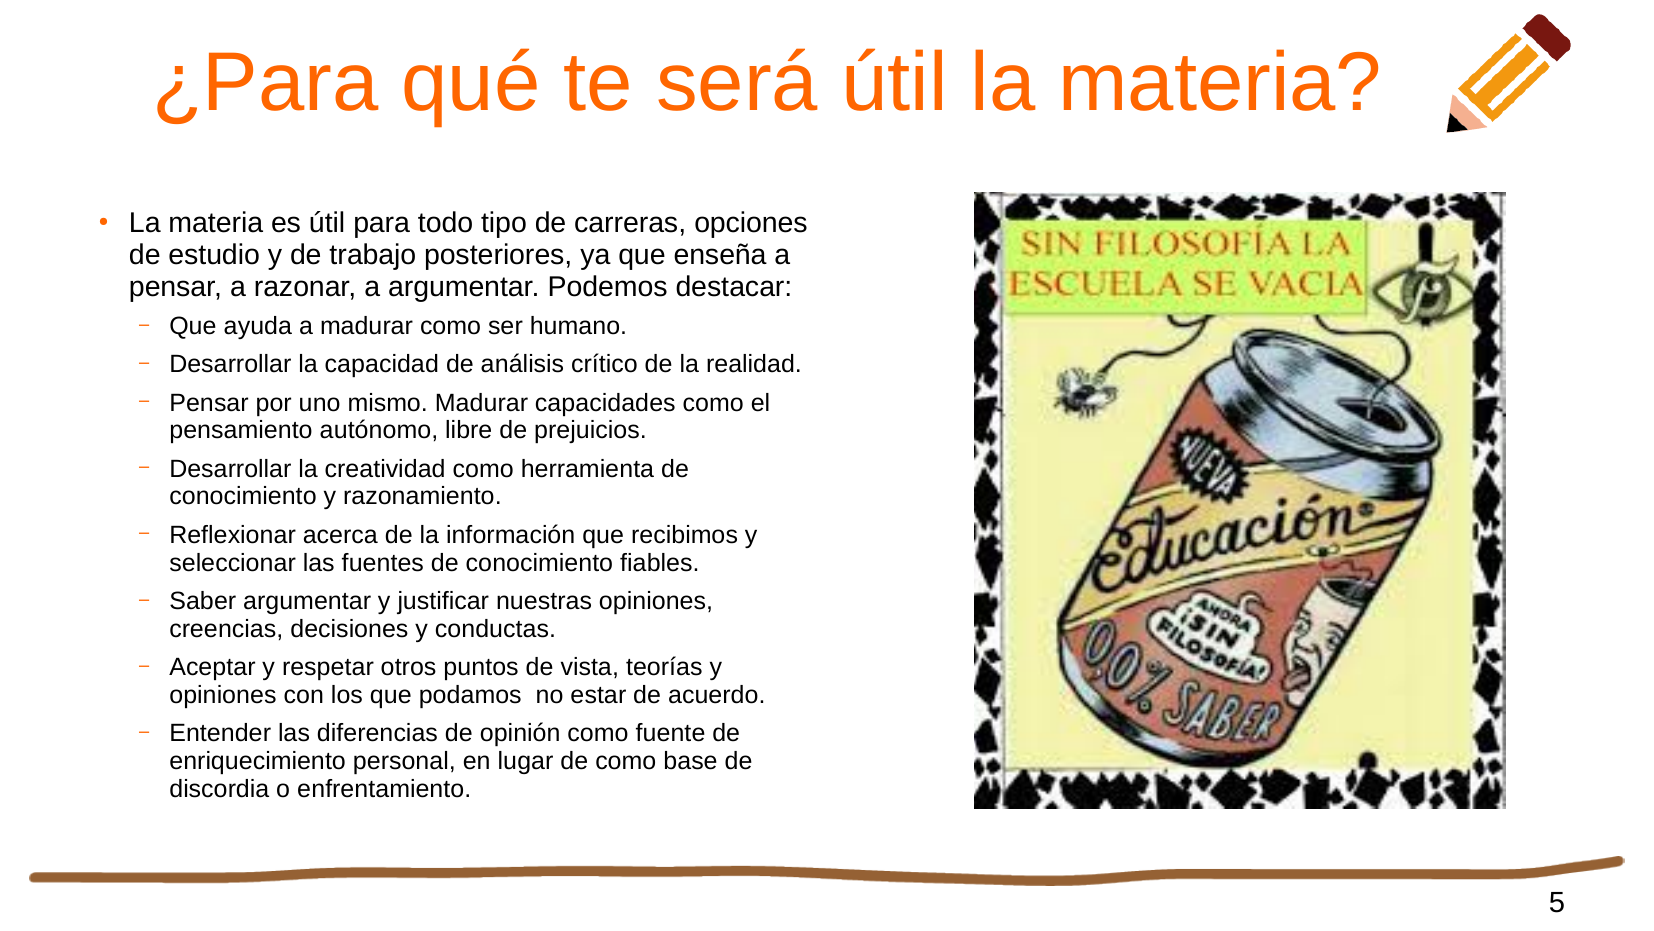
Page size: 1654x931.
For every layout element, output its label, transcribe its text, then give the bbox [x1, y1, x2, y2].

picture [974, 192, 1506, 809]
picture [1446, 14, 1571, 133]
title ¿Para qué te será útil la materia? [88, 29, 1447, 133]
picture [29, 856, 1625, 886]
list La materia es útil para todo tipo de carreras, opciones de estudio y de trabajo posteriores, ya que enseña a pensar, a razonar, a argumentar. Podemos destacar: Que ayuda a madurar como ser humano. Desarrollar la capacidad de análisis crítico de la realidad. Pensar por uno mismo. Madurar capacidades como el pensamiento autónomo, libre de prejuicios. Desarrollar la creatividad como herramienta de conocimiento y razonamiento. Reflexionar acerca de la información que recibimos y seleccionar las fuentes de conocimiento fiables. Saber argumentar y justificar nuestras opiniones, creencias, decisiones y conductas. Aceptar y respetar otros puntos de vista, teorías y opiniones con los que podamos no estar de acuerdo. Entender las diferencias de opinión como fuente de enriquecimiento personal, en lugar de como base de discordia o enfrentamiento. [88, 206, 809, 857]
